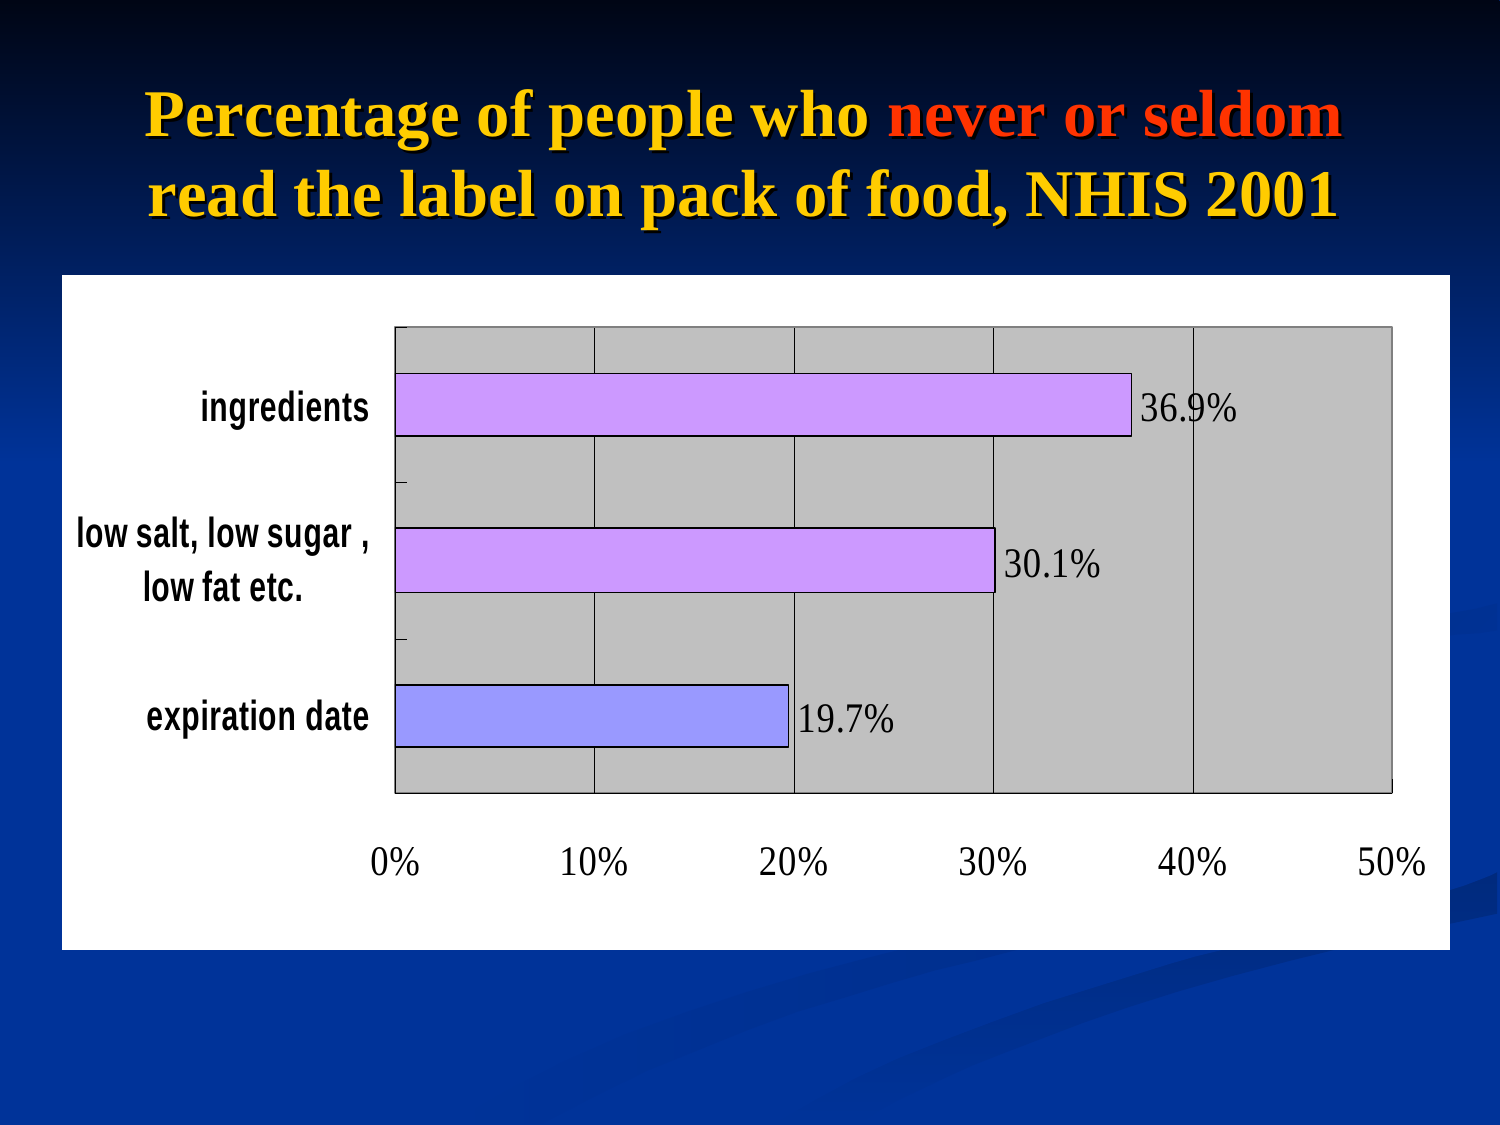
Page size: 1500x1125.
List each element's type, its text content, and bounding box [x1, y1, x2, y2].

title Percentage of people who never or seldom read the label on pack of food, NHIS 2001 [88, 62, 1400, 203]
chart [62, 275, 1450, 951]
